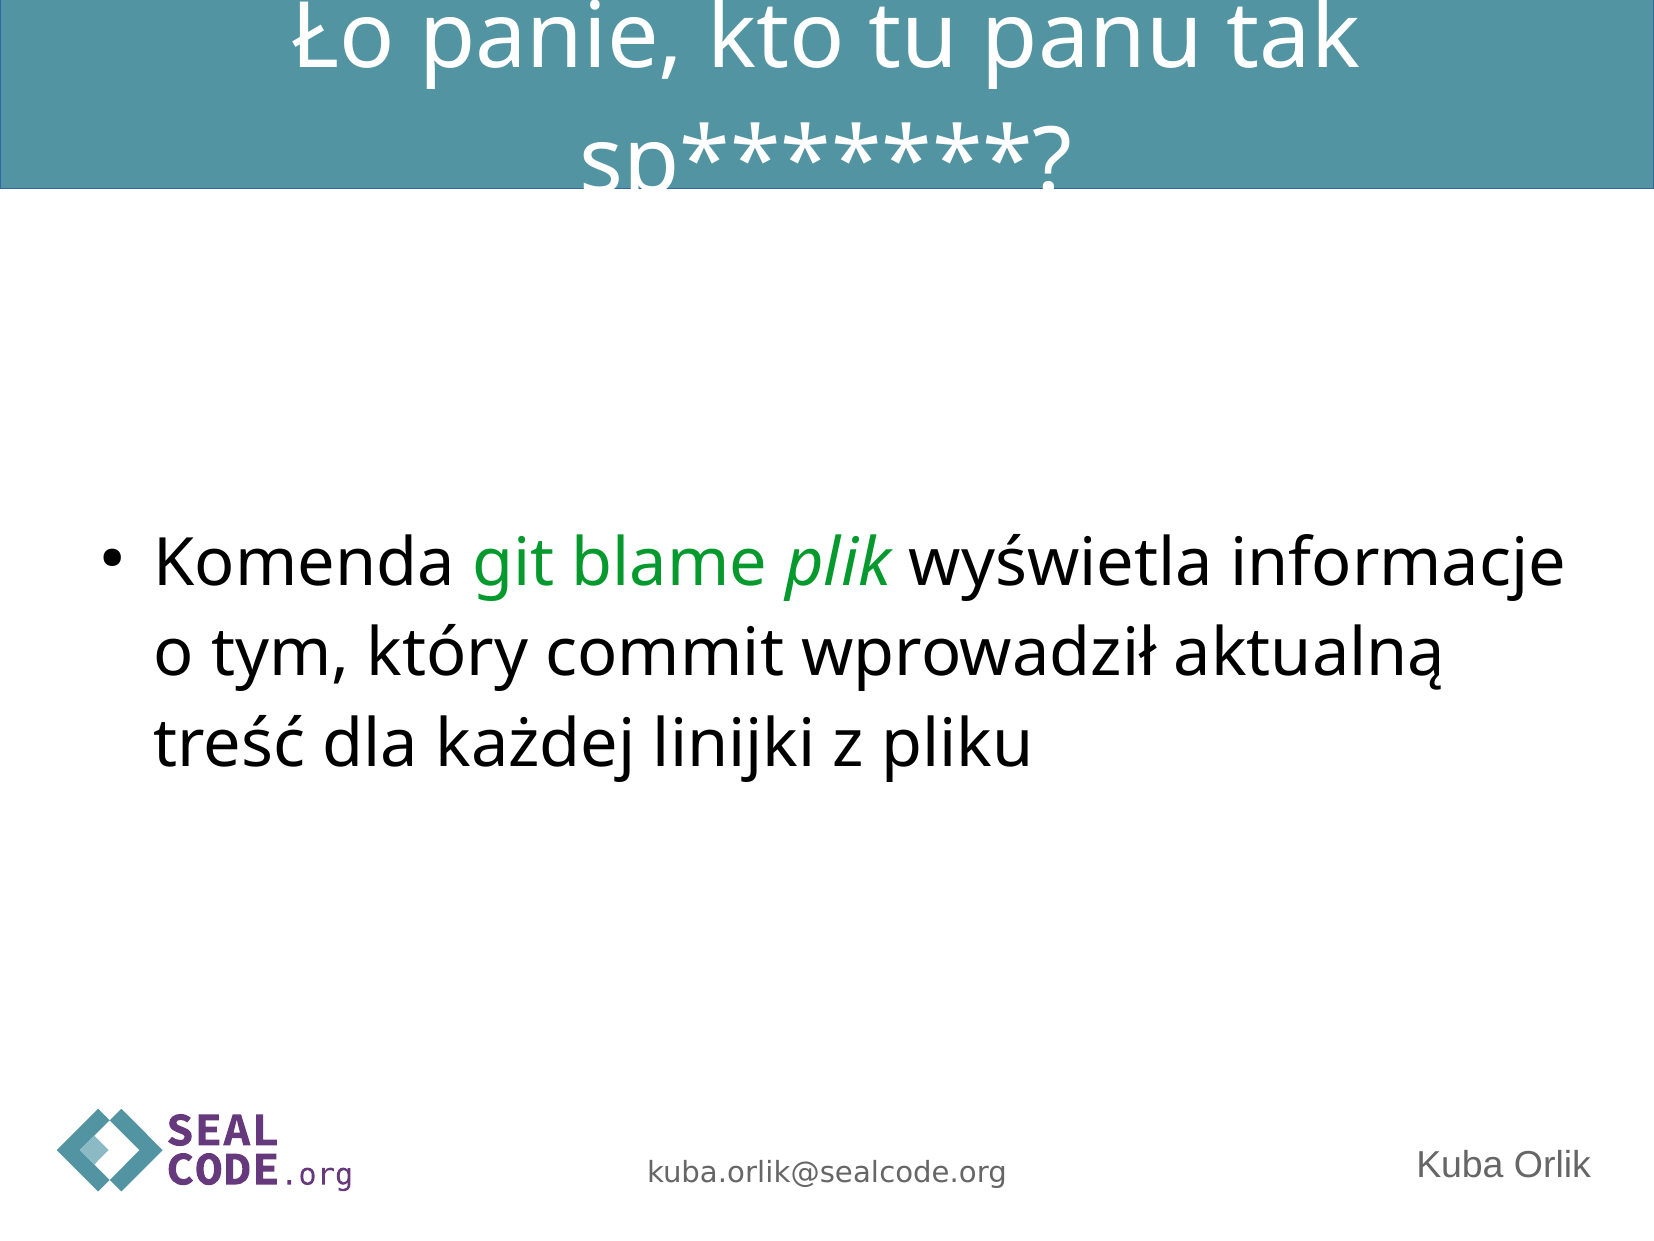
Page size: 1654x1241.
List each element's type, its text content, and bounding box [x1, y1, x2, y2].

list Komenda git blame plik wyświetla informacje o tym, który commit wprowadził aktualną treść dla każdej linijki z pliku [82, 290, 1571, 1010]
title Ło panie, kto tu panu tak sp*******? [82, 0, 1571, 190]
